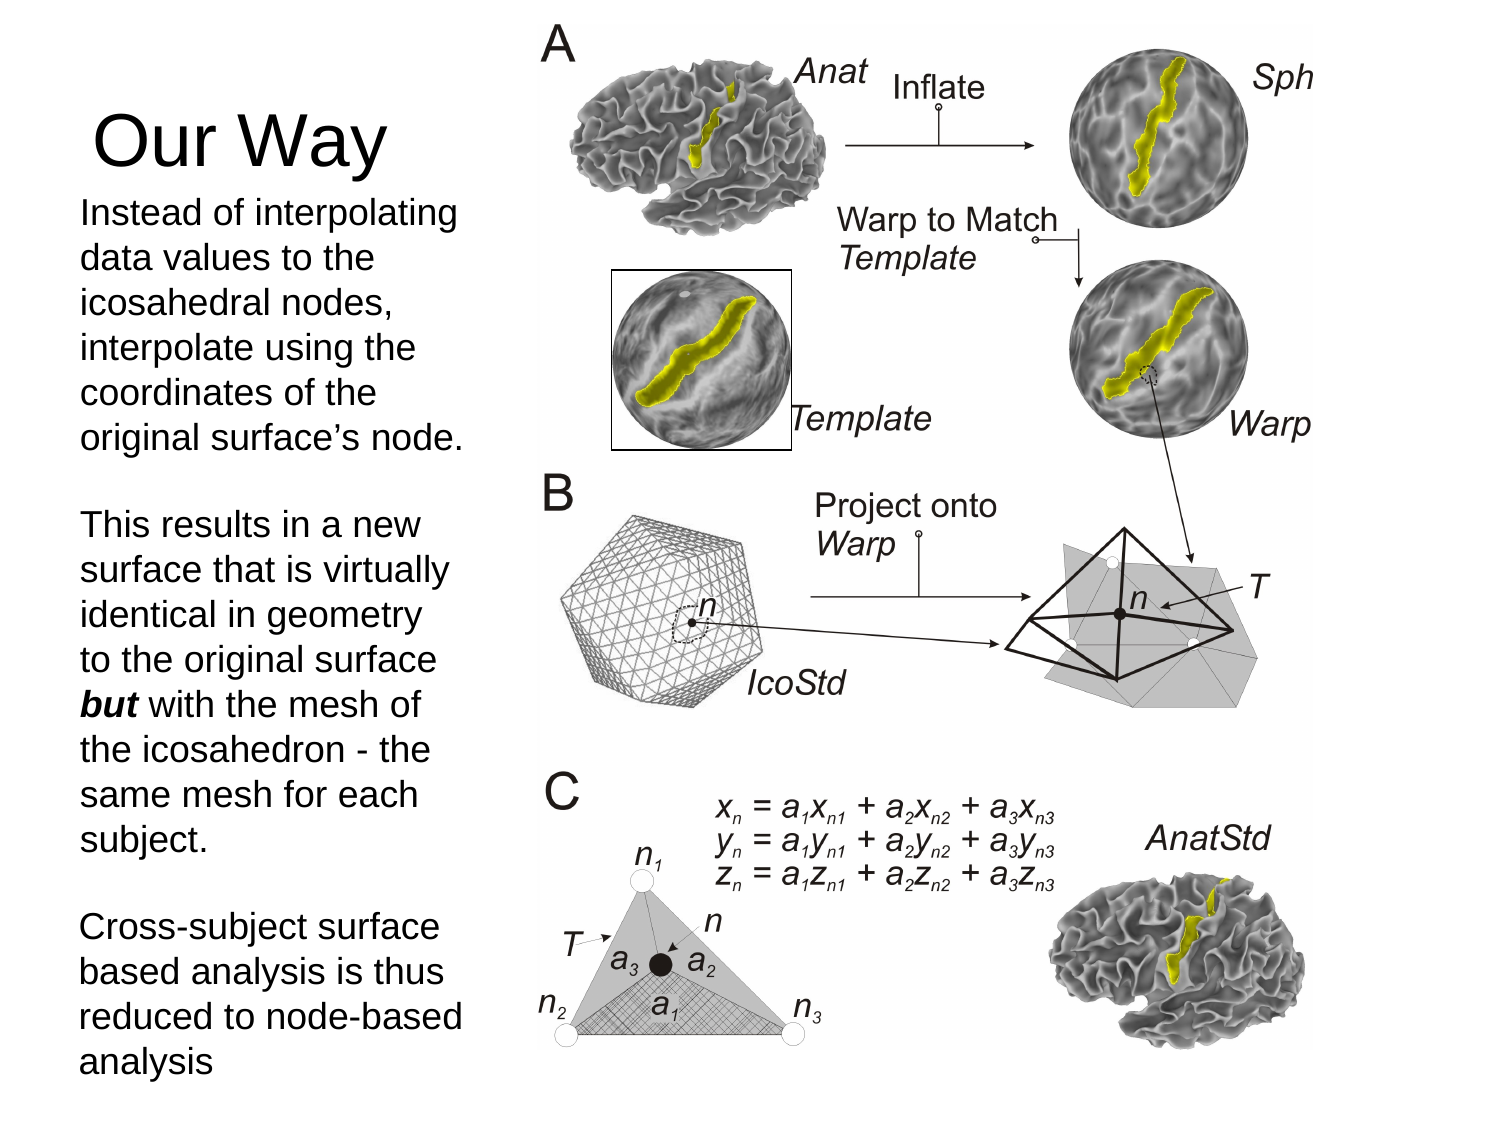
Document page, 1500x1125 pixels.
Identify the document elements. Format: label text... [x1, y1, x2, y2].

picture [537, 24, 1313, 1051]
text_box This results in a new surface that is virtually identical in geometry to the original surface but with the mesh of the icosahedron - the same mesh for each subject. [65, 492, 478, 868]
text_box Instead of interpolating data values to the icosahedral nodes, interpolate using the coordinates of the original surface’s node. [65, 180, 516, 466]
title Our Way [77, 45, 537, 233]
text_box Cross-subject surface based analysis is thus reduced to node-based analysis [63, 894, 479, 1091]
